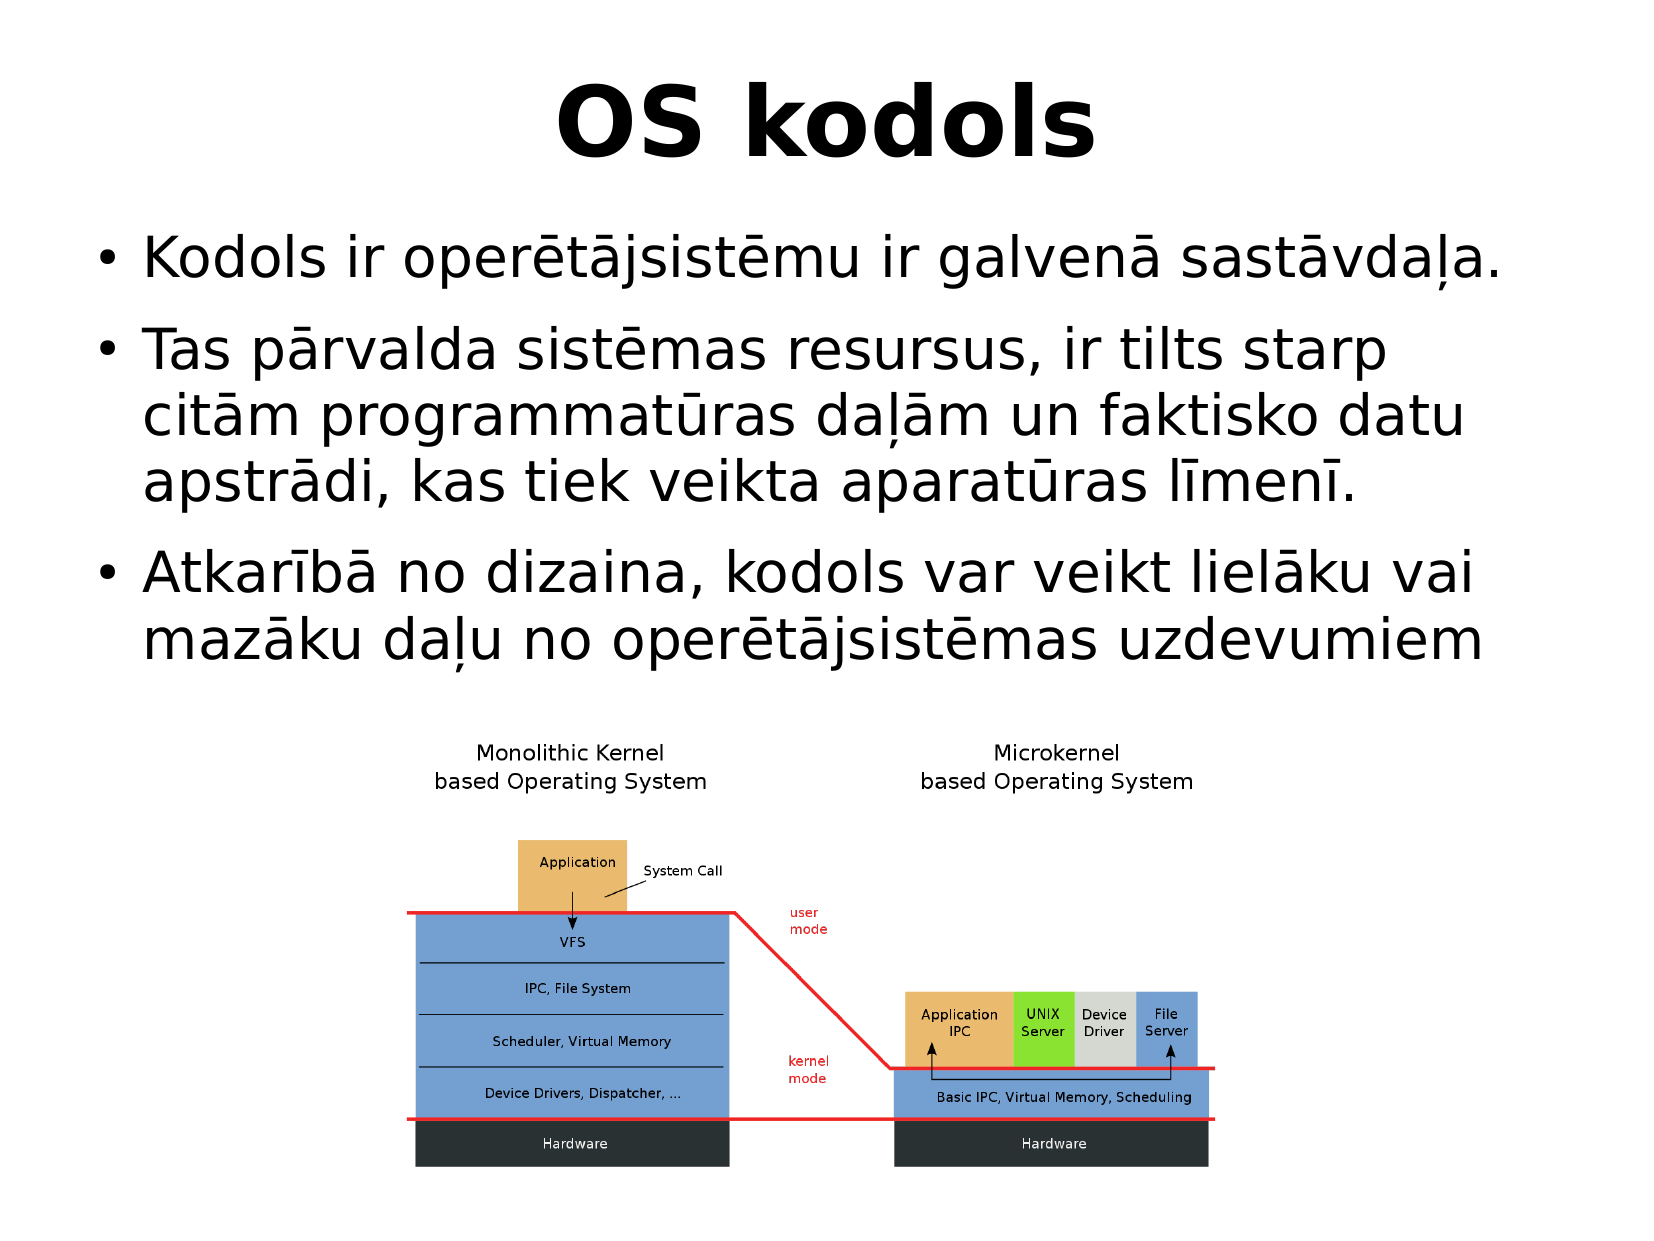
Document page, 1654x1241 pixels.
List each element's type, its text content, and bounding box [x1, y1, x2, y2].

picture [381, 726, 1240, 1185]
list Kodols ir operētājsistēmu ir galvenā sastāvdaļa. Tas pārvalda sistēmas resursus, ir tilts starp citām programmatūras daļām un faktisko datu apstrādi, kas tiek veikta aparatūras līmenī. Atkarībā no dizaina, kodols var veikt lielāku vai mazāku daļu no operētājsistēmas uzdevumiem [82, 225, 1538, 683]
title OS kodols [82, 49, 1571, 196]
